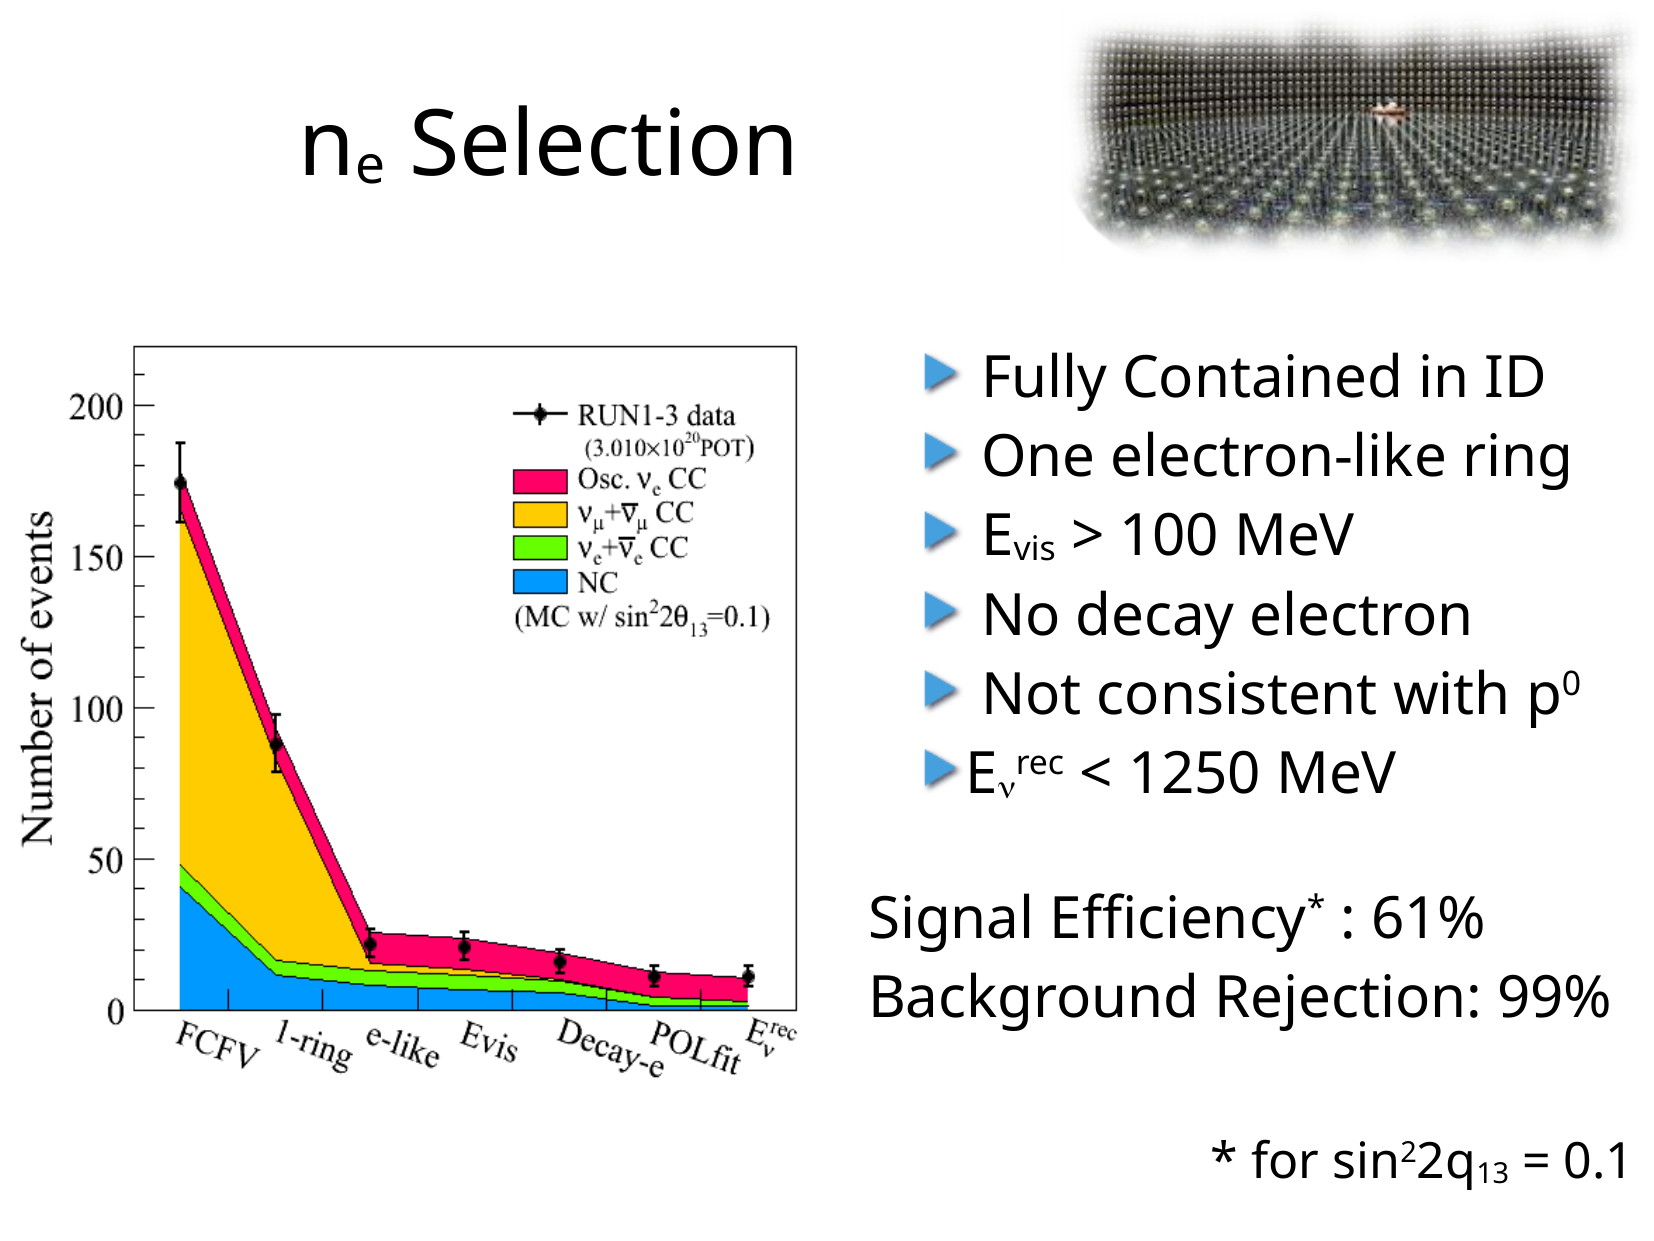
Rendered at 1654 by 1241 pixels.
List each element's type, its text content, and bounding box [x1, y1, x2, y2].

picture [1062, 11, 1638, 262]
text_box Signal Efficiency* : 61% Background Rejection: 99% [853, 868, 1619, 1016]
title ne Selection [23, 23, 1075, 257]
text_box Fully Contained in ID One electron-like ring Evis > 100 MeV No decay electron Not consistent with p0 Enrec < 1250 MeV [907, 327, 1577, 793]
text_box * for sin22q13 = 0.1 [1195, 1117, 1628, 1210]
picture [0, 305, 838, 1145]
